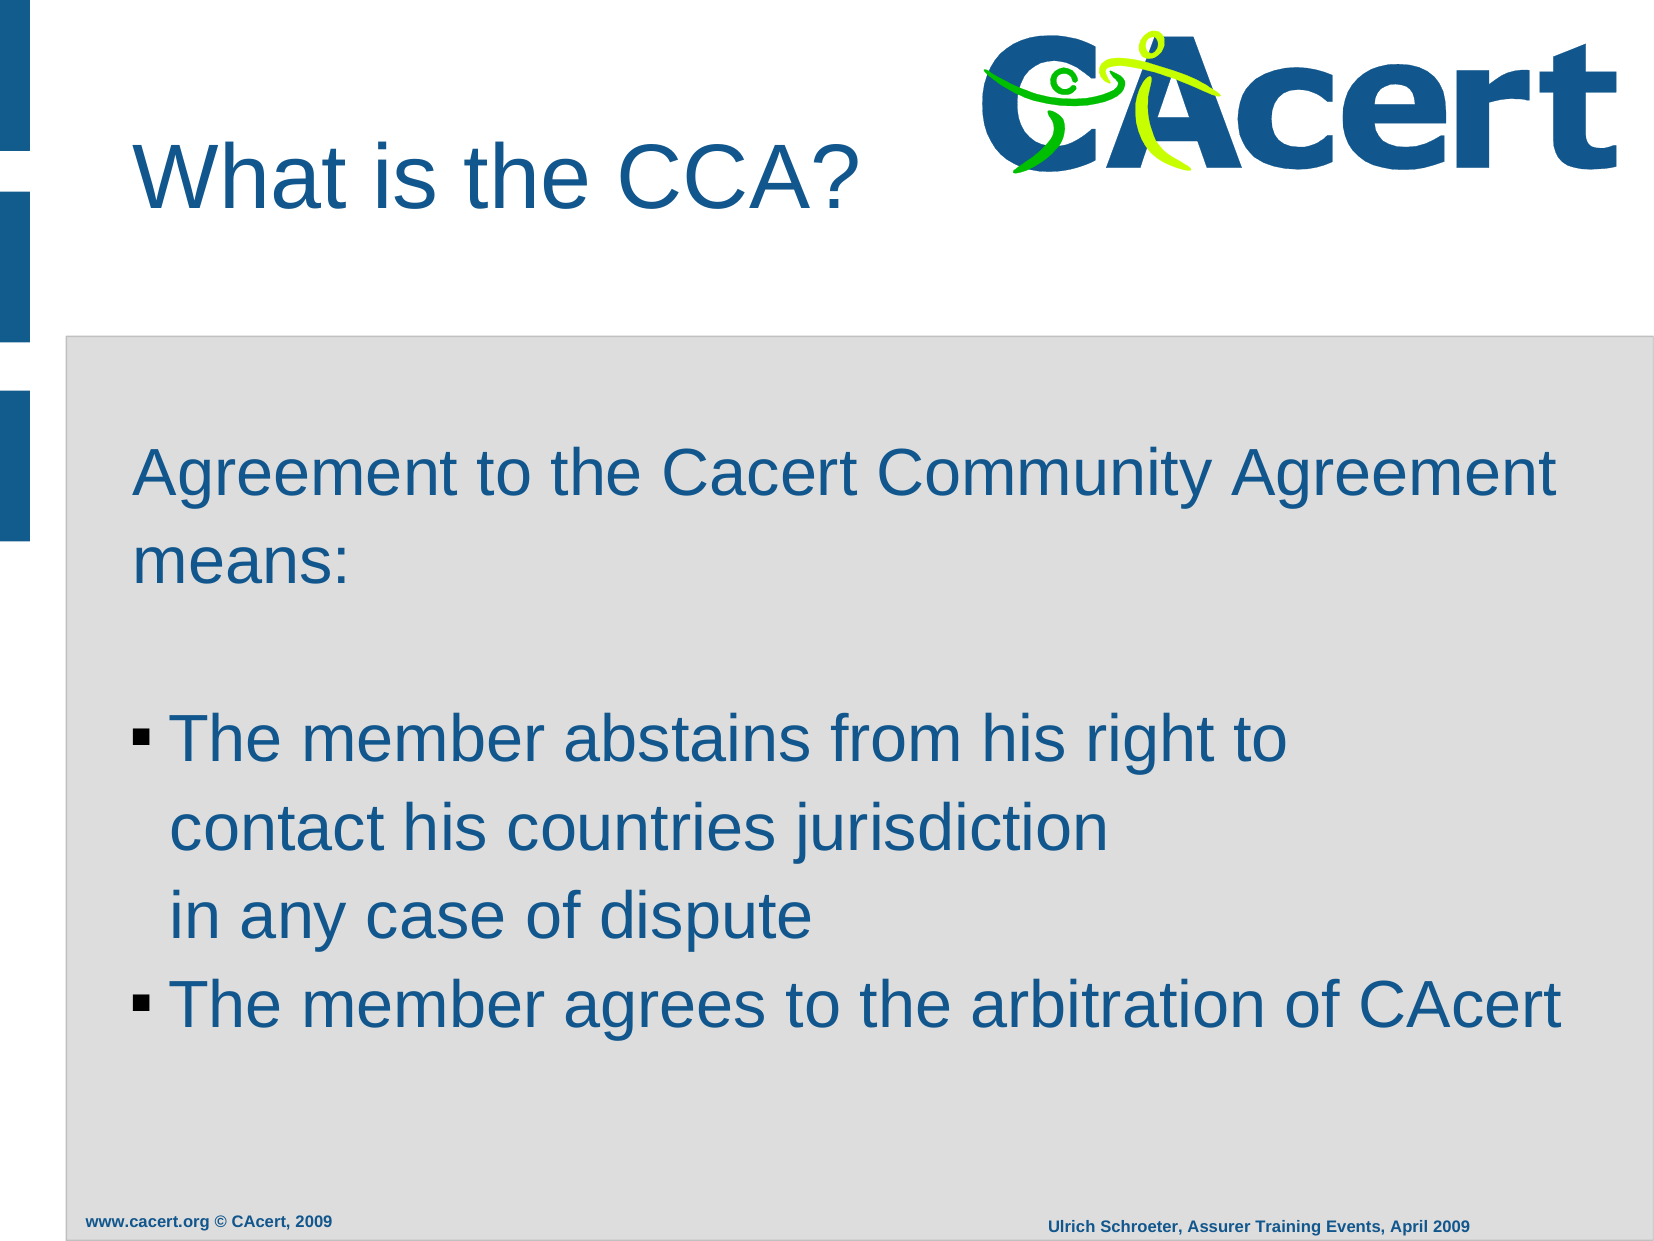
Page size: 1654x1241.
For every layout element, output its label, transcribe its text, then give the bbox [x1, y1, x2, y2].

text_box Agreement to the Cacert Community Agreement means: The member abstains from his right to contact his countries jurisdiction in any case of dispute The member agrees to the arbitration of CAcert [118, 413, 1597, 1050]
text_box What is the CCA? [118, 118, 878, 236]
